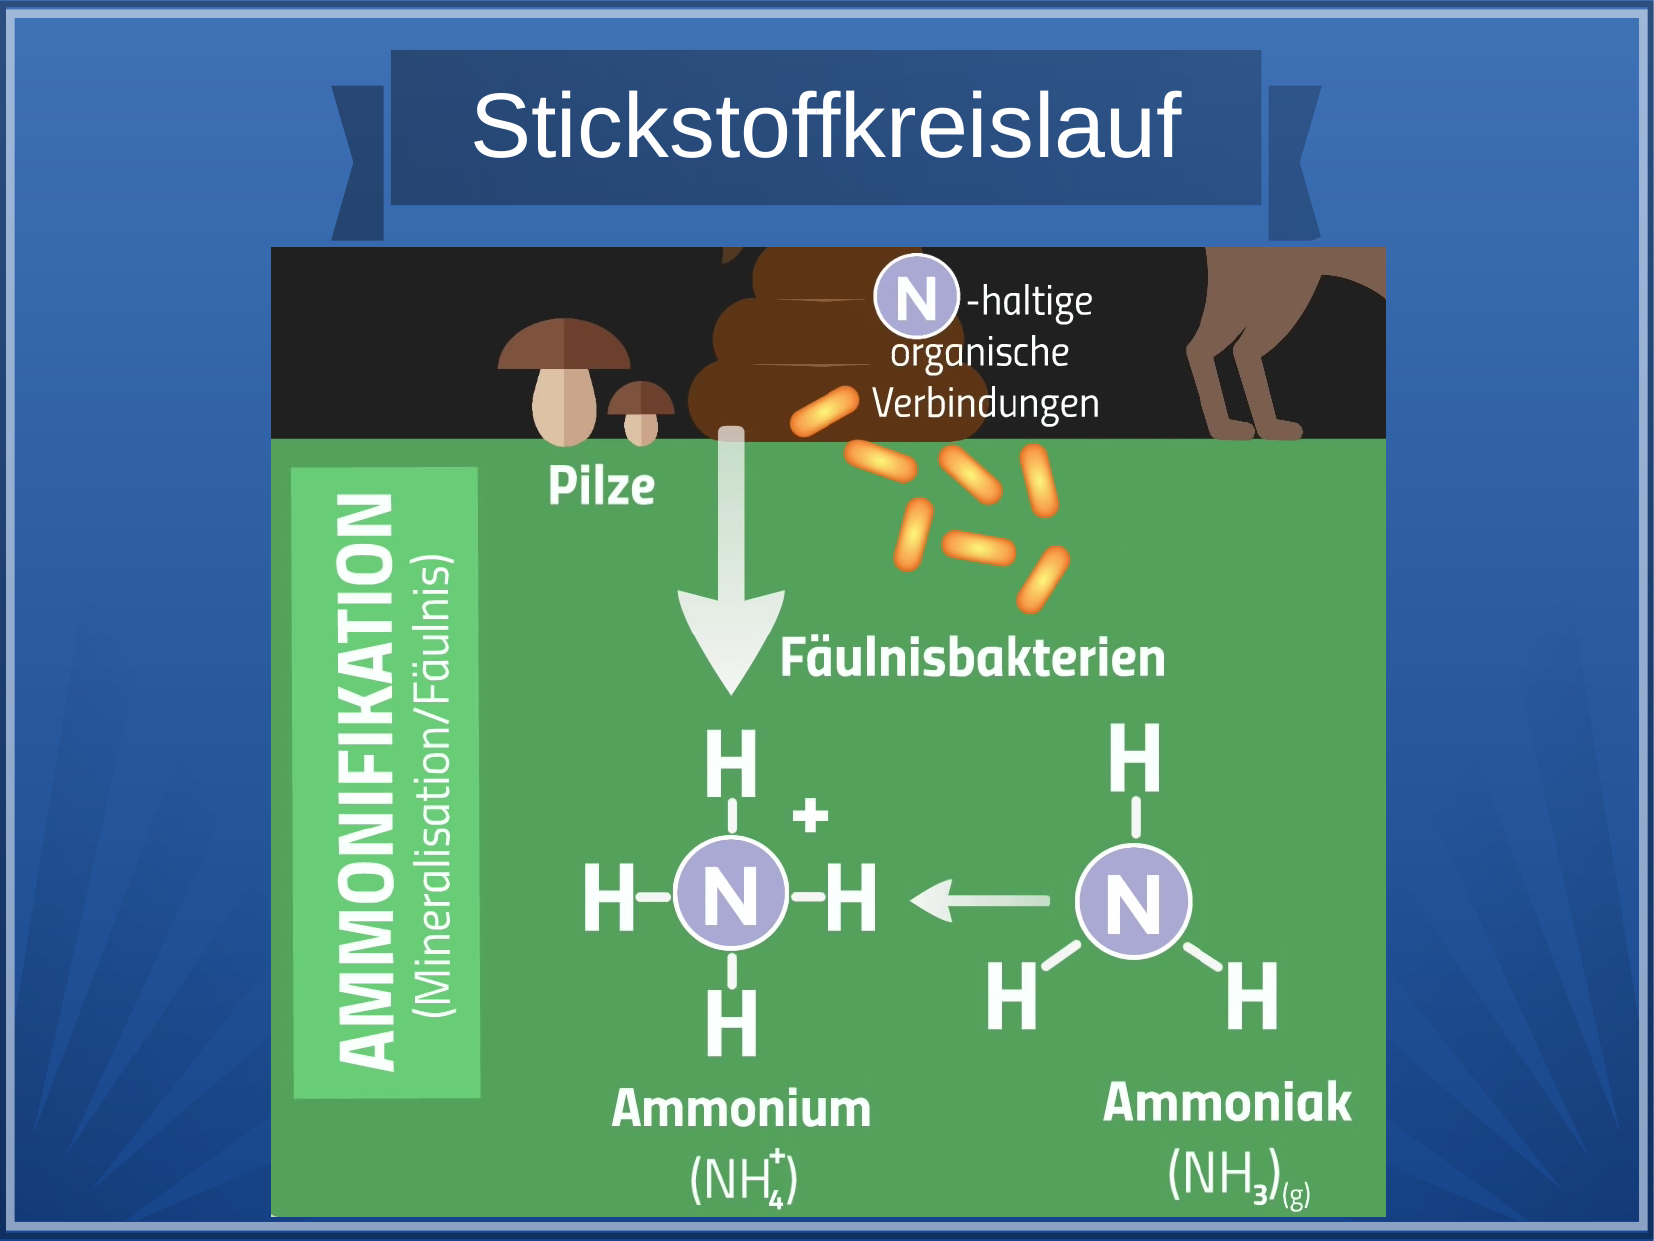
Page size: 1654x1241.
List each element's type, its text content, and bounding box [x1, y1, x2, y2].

picture [271, 247, 1386, 1217]
title Stickstoffkreislauf [389, 47, 1264, 205]
